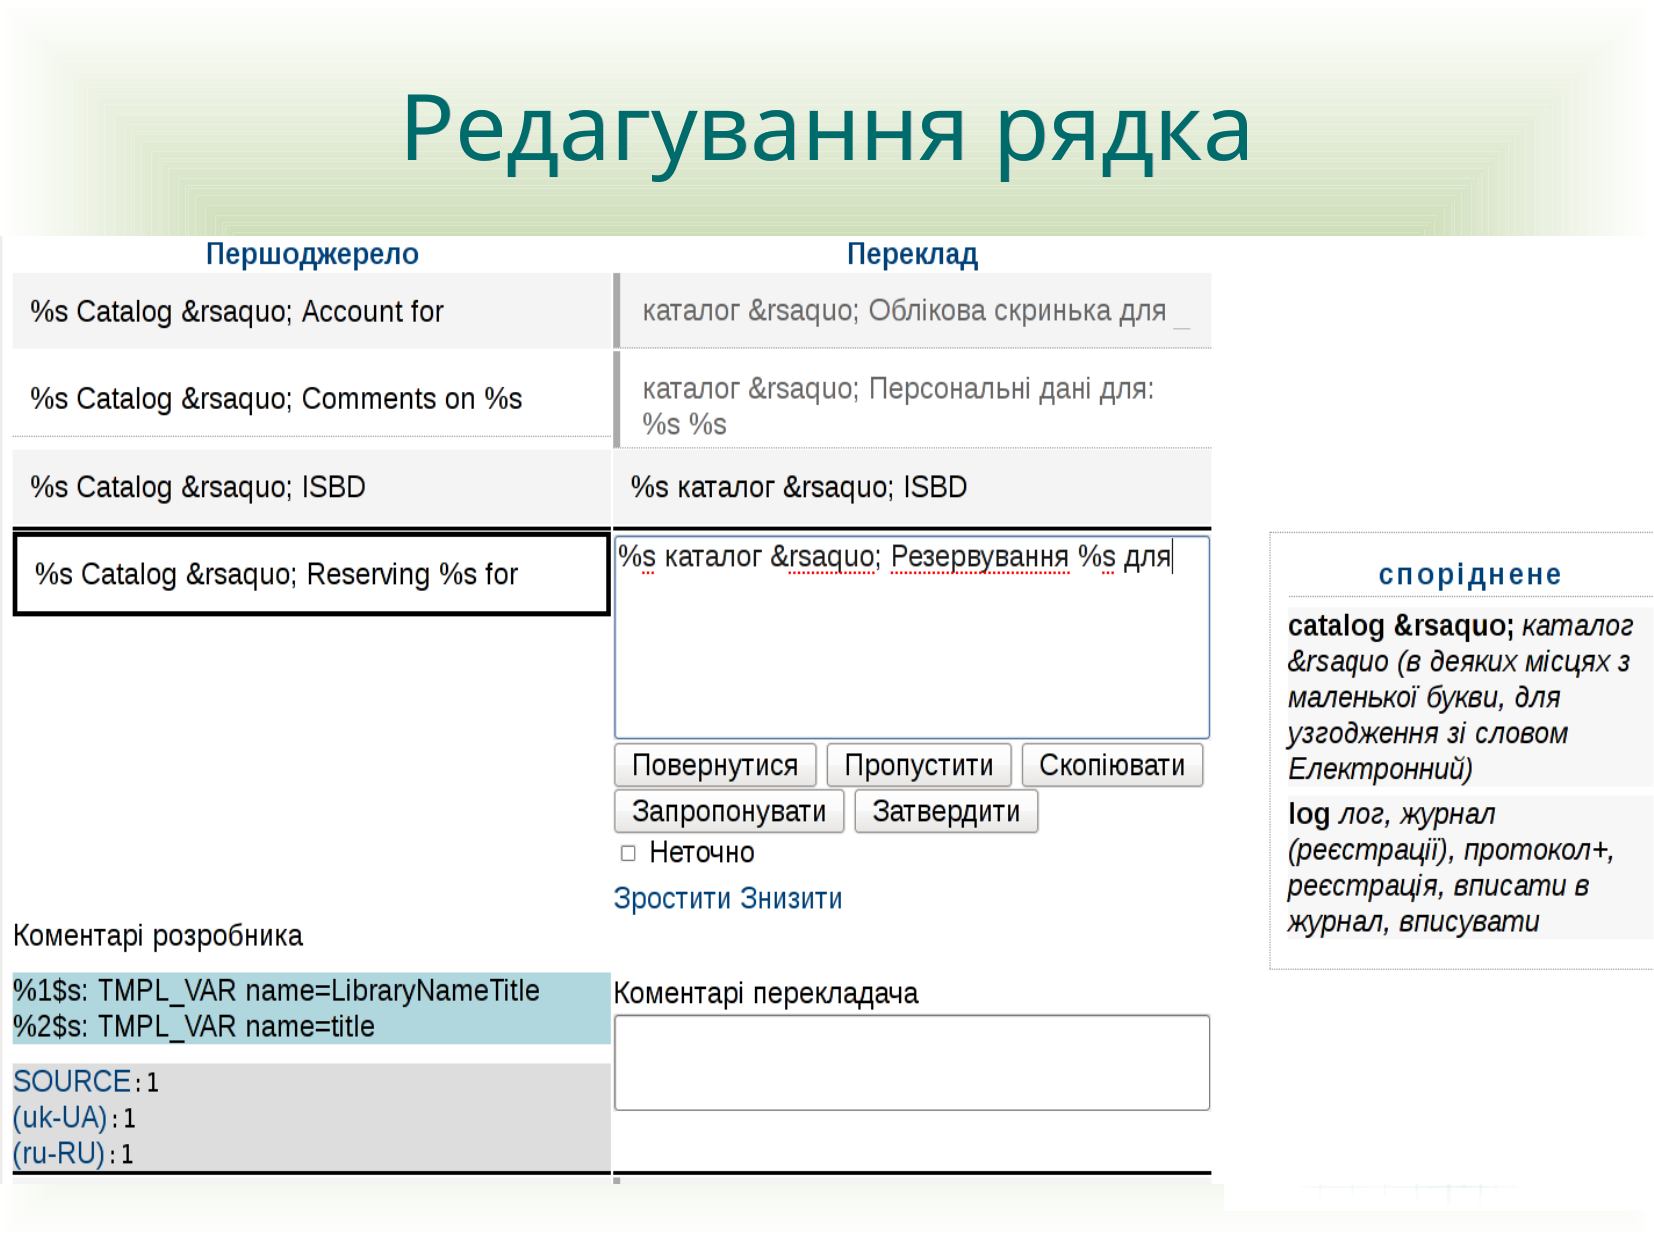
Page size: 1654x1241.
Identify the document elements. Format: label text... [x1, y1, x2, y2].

picture [0, 236, 1654, 1211]
title Редагування рядка [121, 19, 1534, 228]
